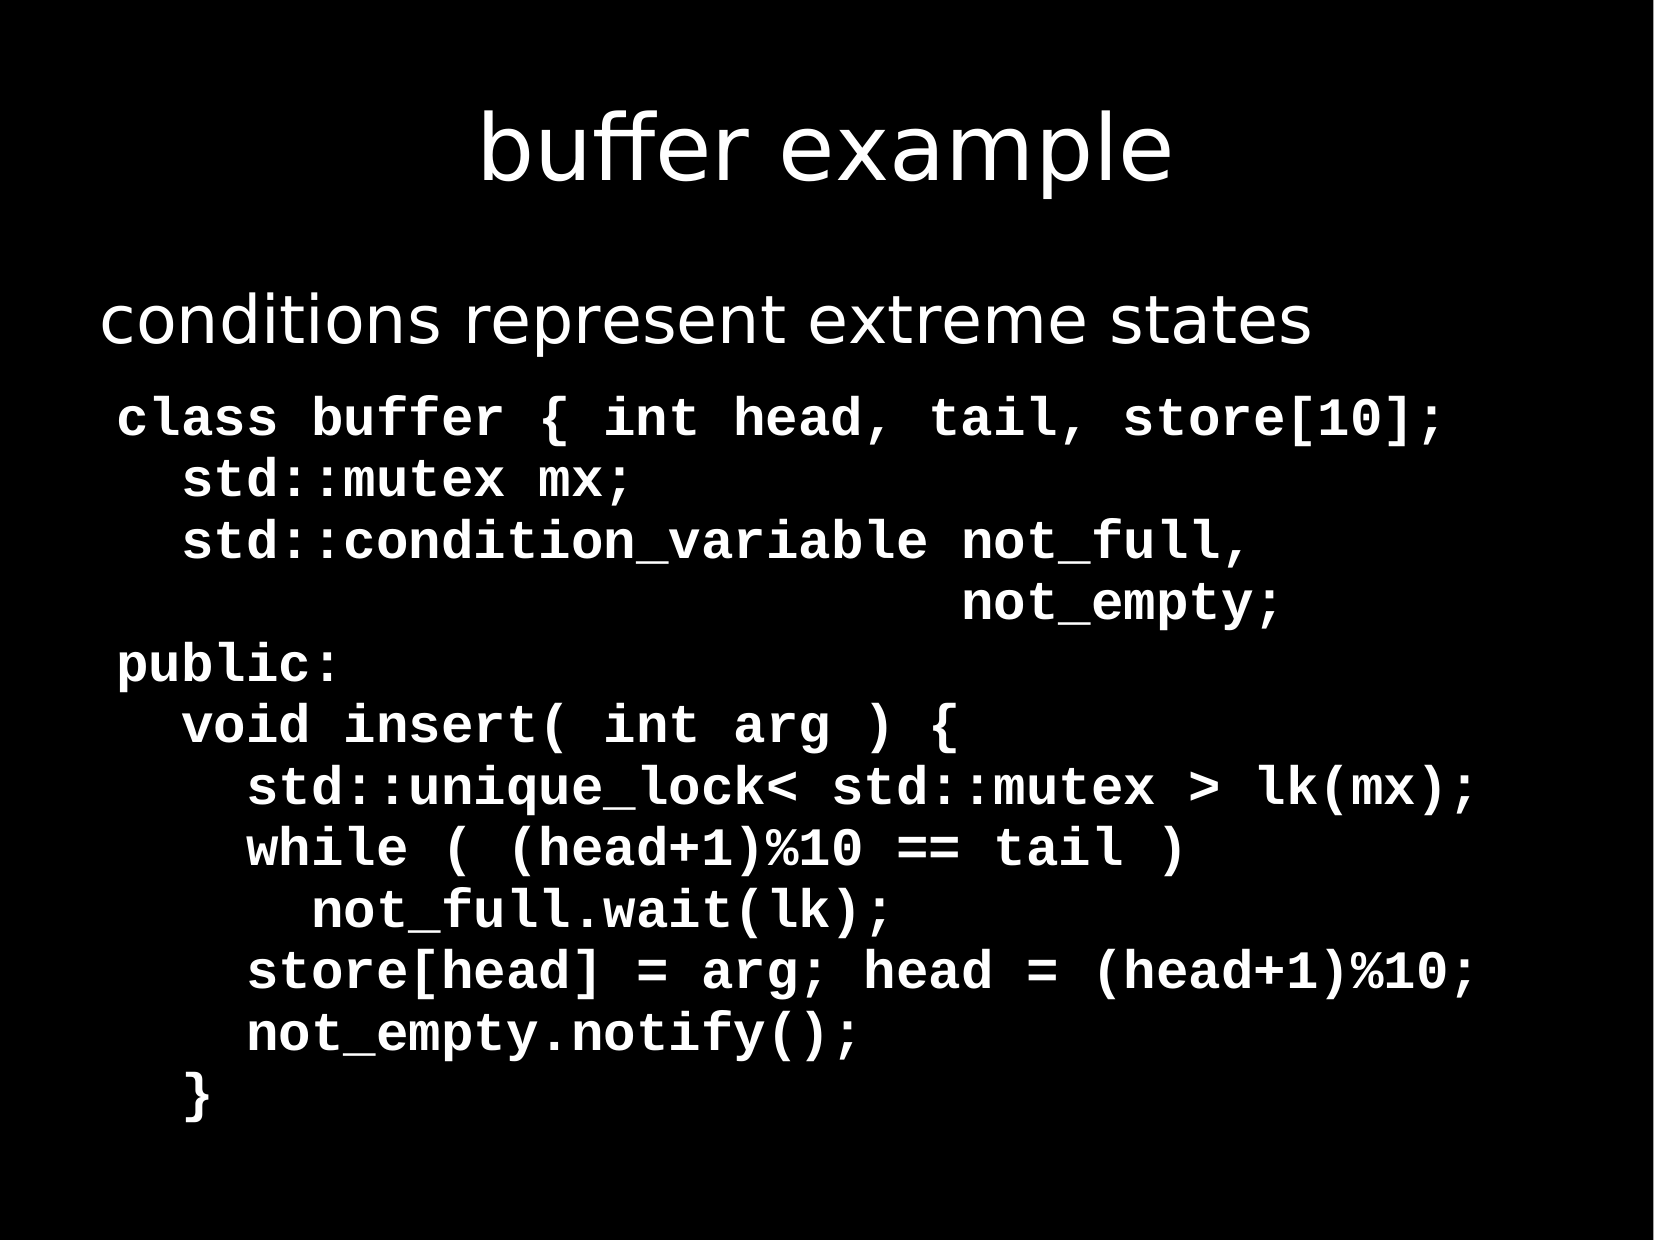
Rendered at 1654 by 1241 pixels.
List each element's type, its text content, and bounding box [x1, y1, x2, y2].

text_box class buffer { int head, tail, store[10]; std::mutex mx; std::condition_variable not_full, not_empty; public: void insert( int arg ) { std::unique_lock< std::mutex > lk(mx); while ( (head+1)%10 == tail ) not_full.wait(lk); store[head] = arg; head = (head+1)%10; not_empty.notify(); } [101, 382, 1515, 1136]
list conditions represent extreme states [82, 290, 1570, 1109]
title buffer example [82, 46, 1570, 259]
